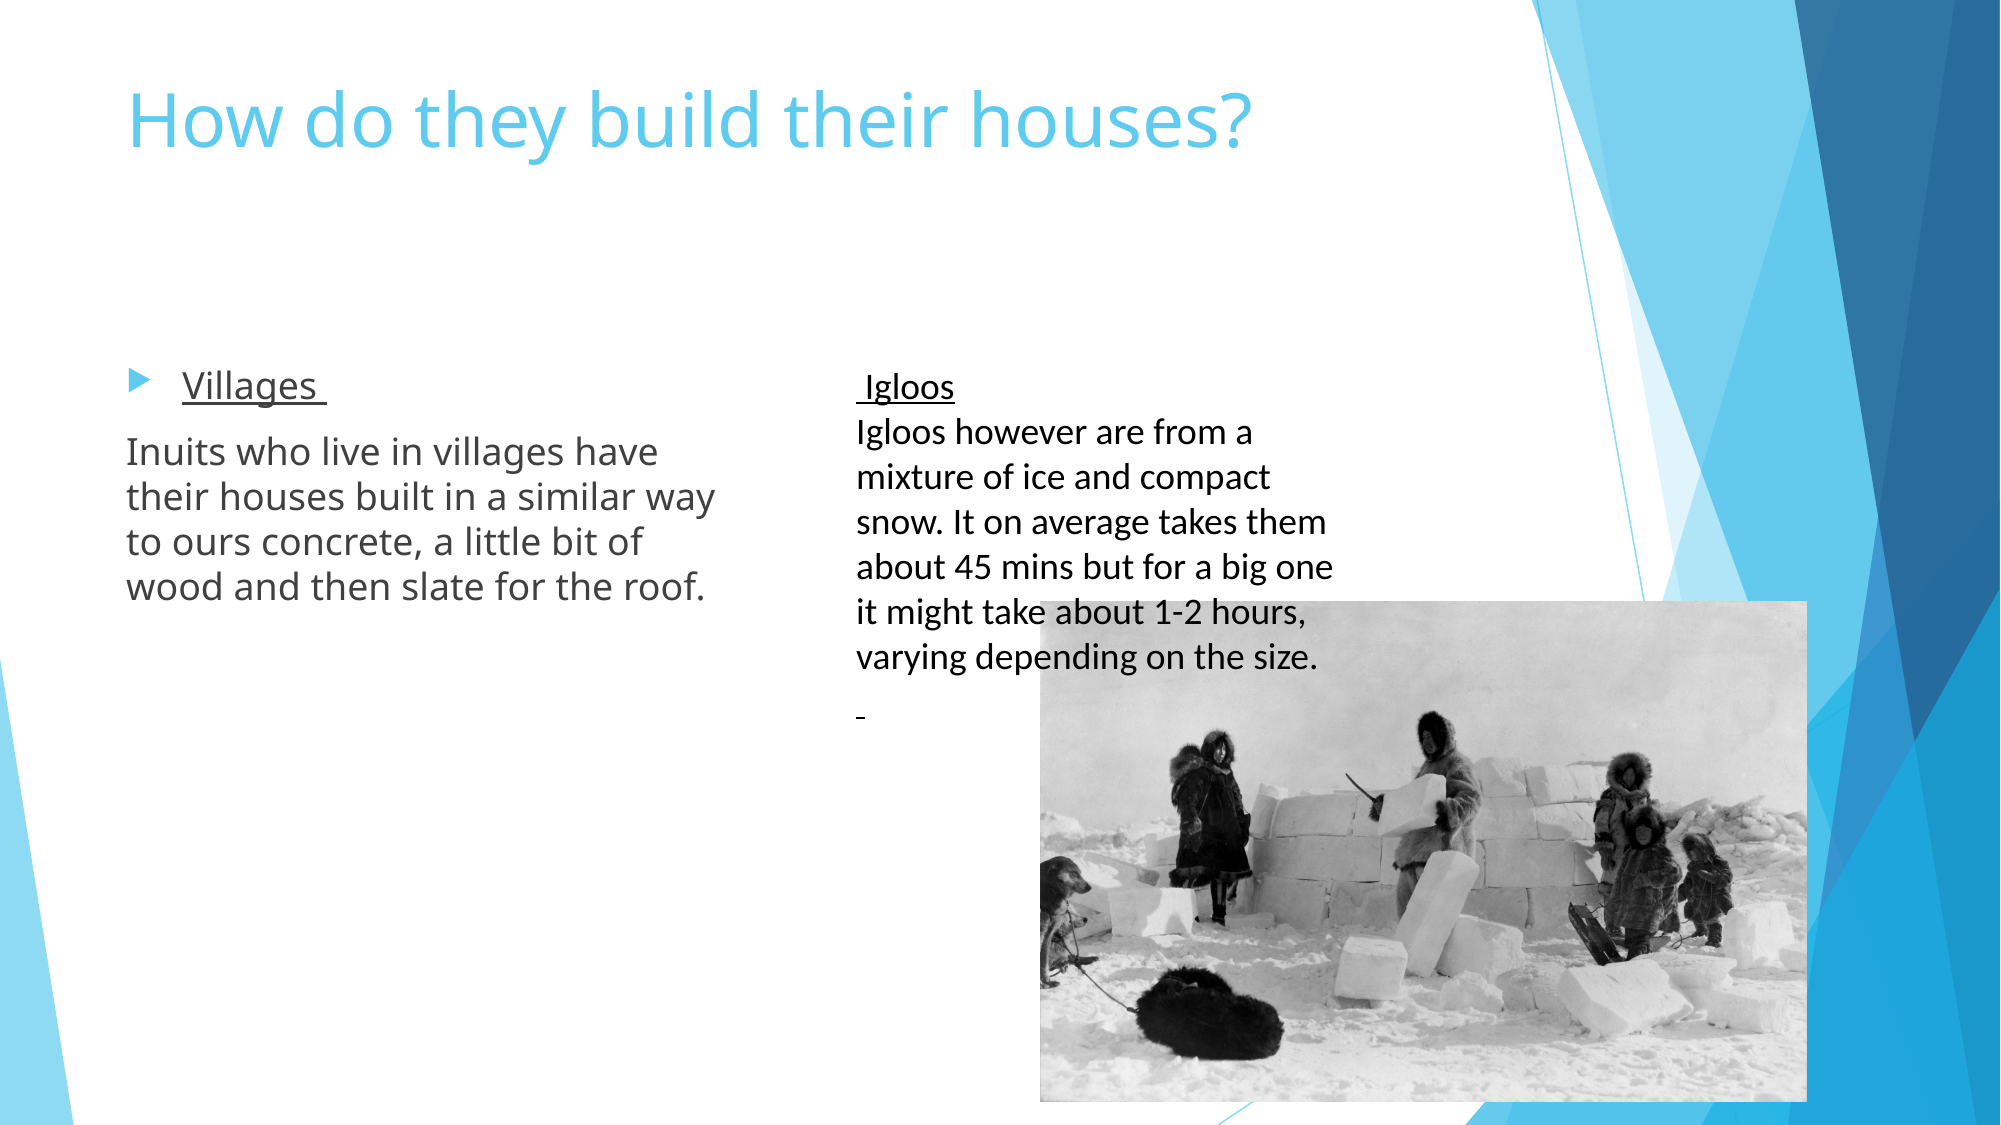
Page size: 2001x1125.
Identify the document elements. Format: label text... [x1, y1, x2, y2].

picture [1040, 601, 1807, 1102]
text_box Igloos Igloos however are from a mixture of ice and compact snow. It on average takes them about 45 mins but for a big one it might take about 1-2 hours, varying depending on the size. [841, 354, 1368, 779]
title How do they build their houses? [111, 64, 1522, 282]
list Villages Inuits who live in villages have their houses built in a similar way to ours concrete, a little bit of wood and then slate for the roof. [111, 354, 763, 751]
